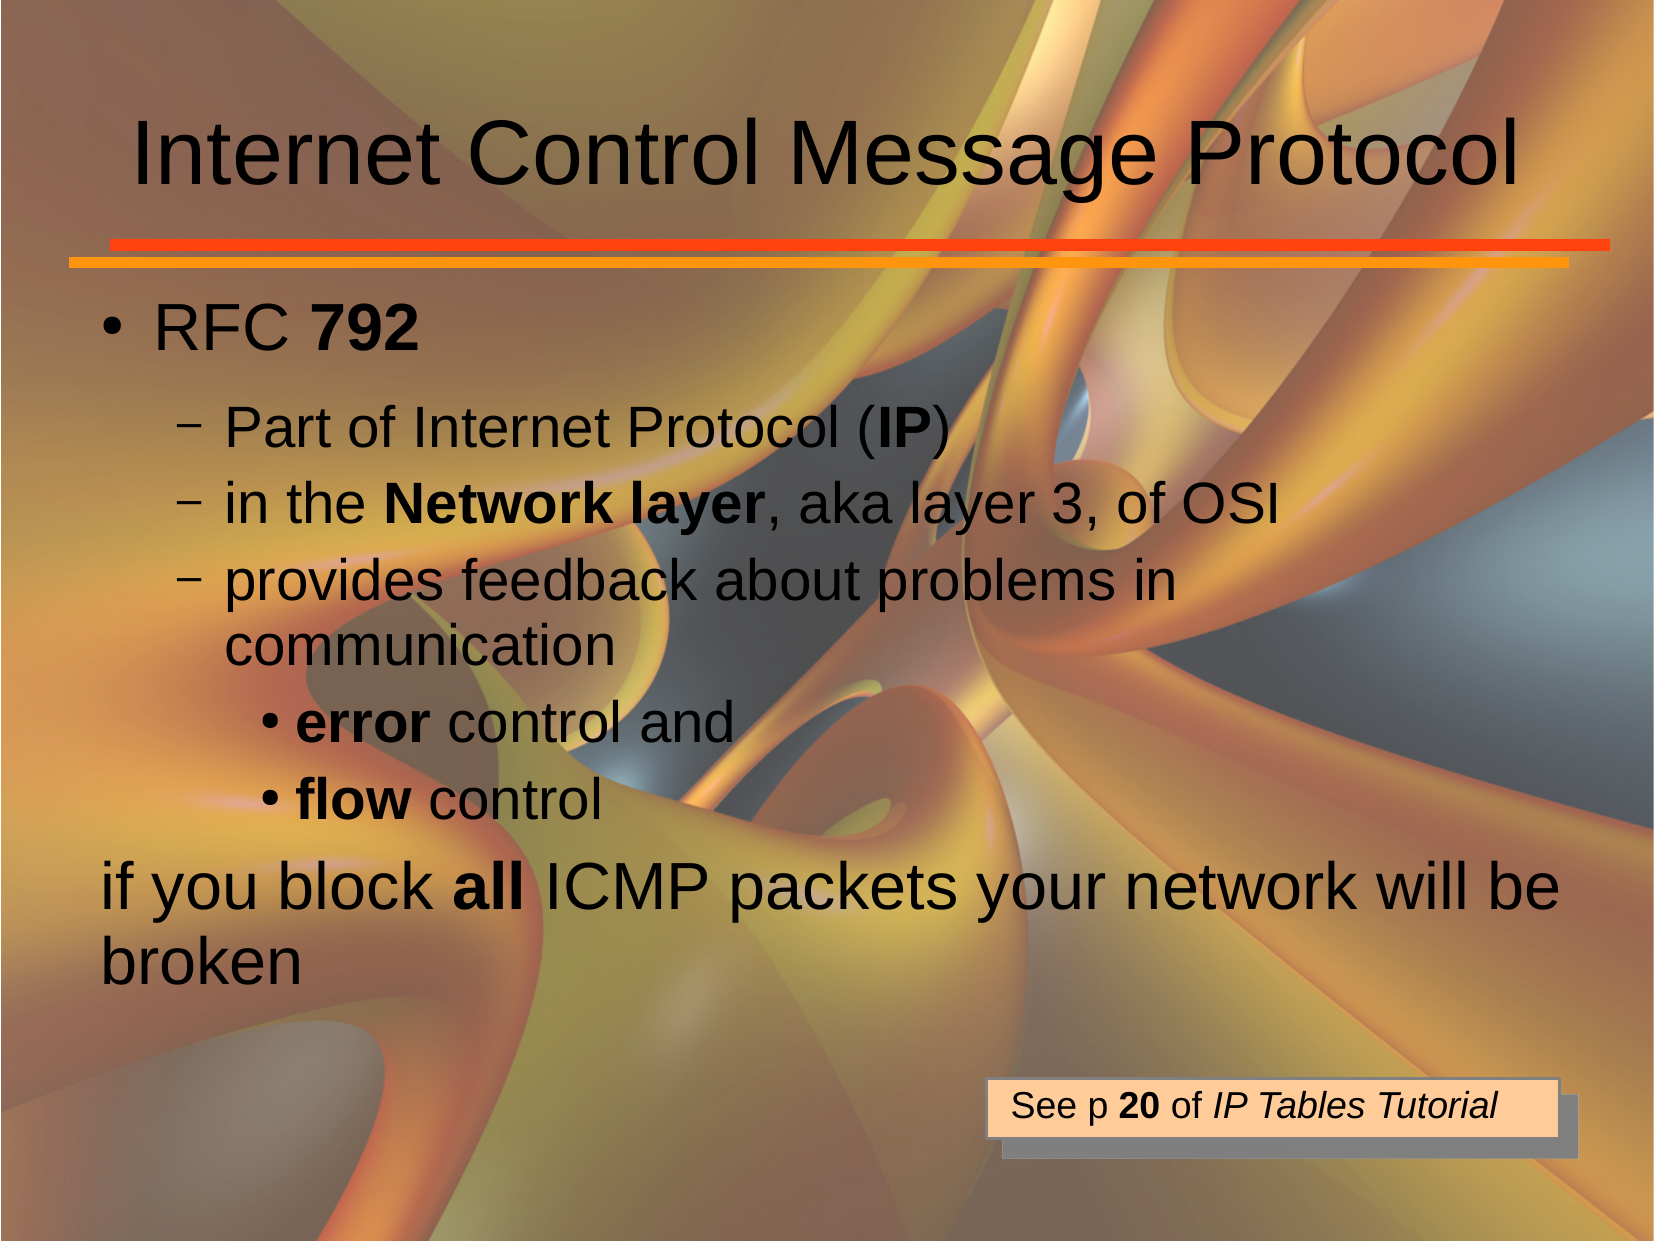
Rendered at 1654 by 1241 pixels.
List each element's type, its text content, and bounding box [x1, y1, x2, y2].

text_box See p 20 of IP Tables Tutorial [986, 1078, 1560, 1139]
list RFC 792 Part of Internet Protocol (IP) in the Network layer, aka layer 3, of OSI provides feedback about problems in communication error control and flow control if you block all ICMP packets your network will be broken [82, 290, 1571, 1094]
title Internet Control Message Protocol [82, 56, 1571, 250]
